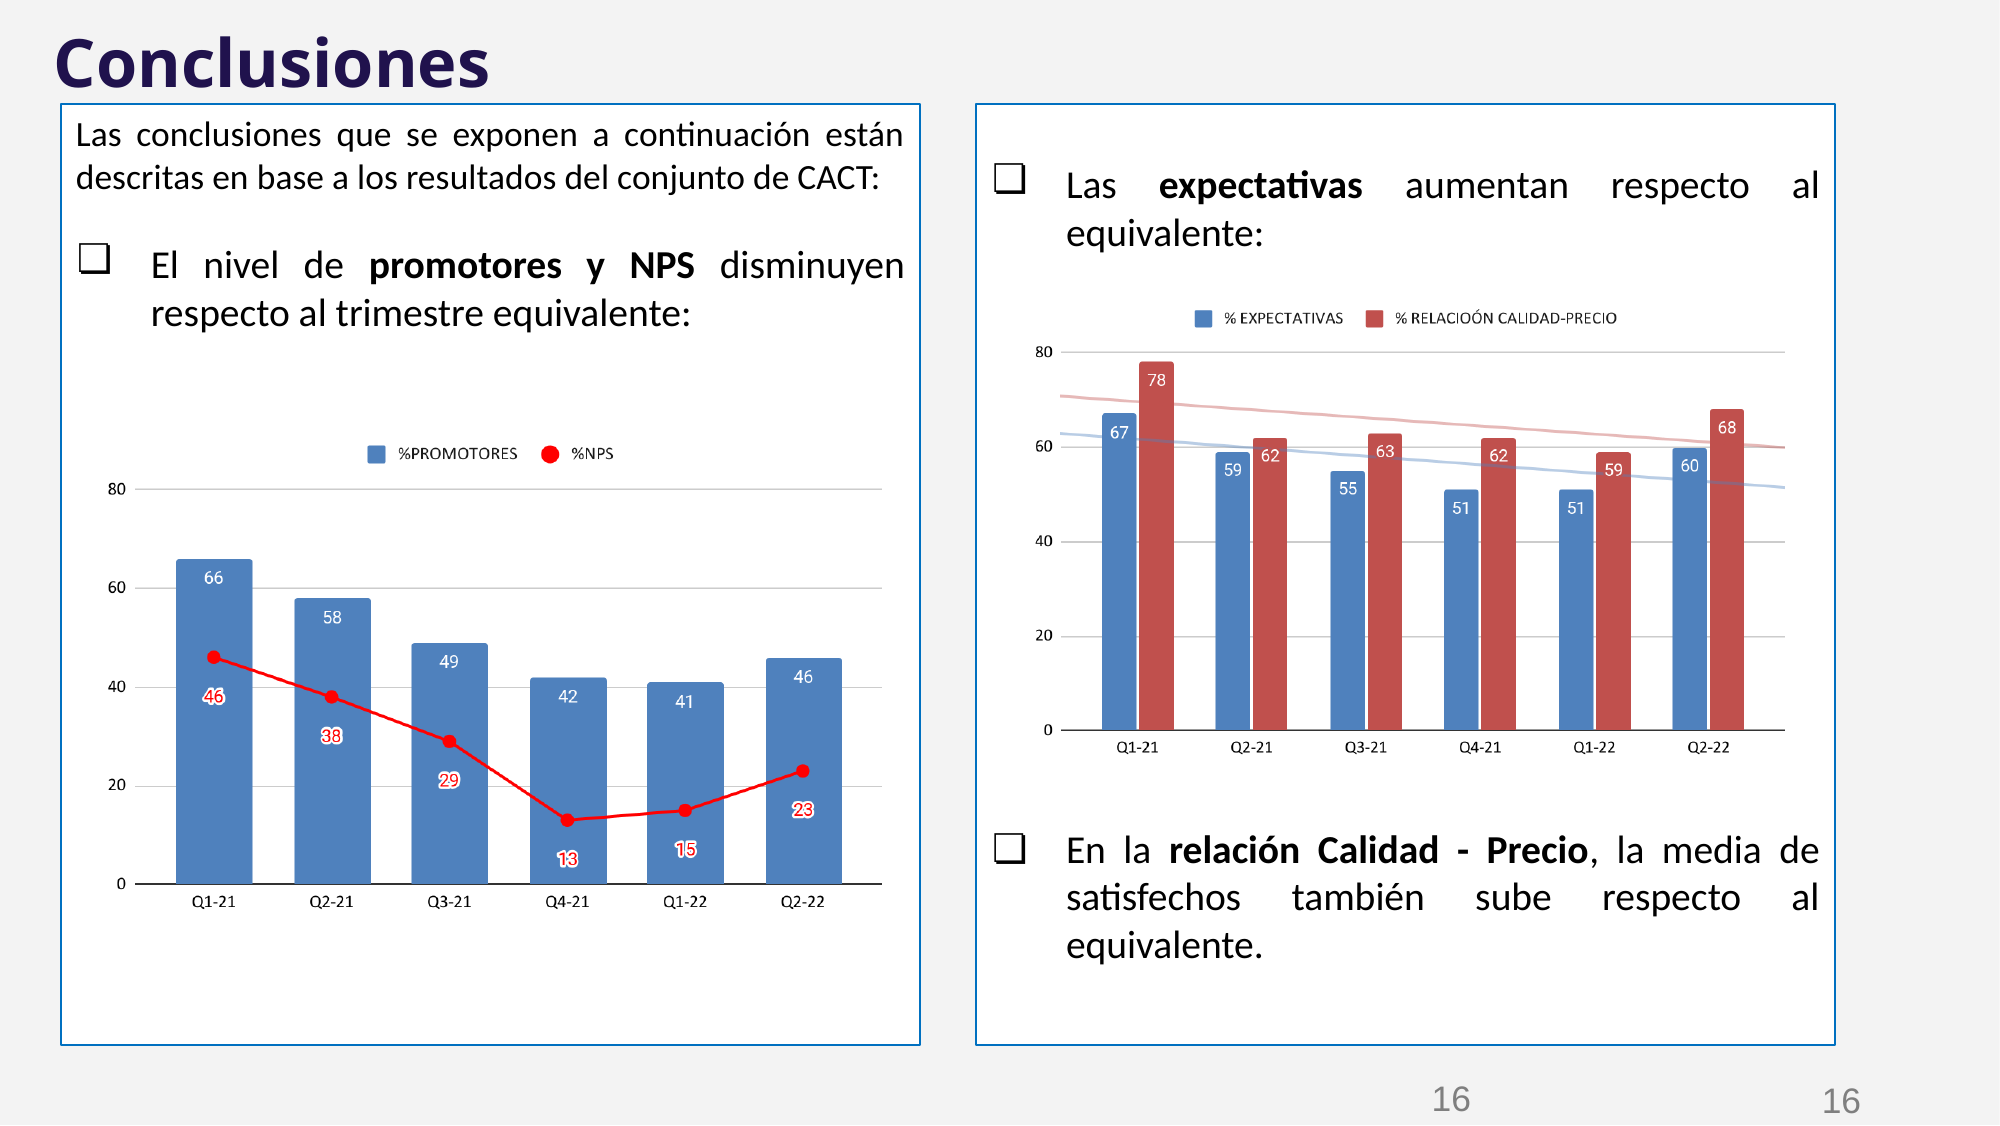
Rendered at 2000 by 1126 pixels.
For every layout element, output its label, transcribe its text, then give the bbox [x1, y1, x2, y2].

text_box Conclusiones [53, 0, 1946, 124]
text_box Las expectativas aumentan respecto al equivalente: En la relación Calidad - Precio, la media de satisfechos también sube respecto al equivalente. [976, 103, 1836, 1046]
picture [1001, 285, 1810, 781]
text_box <number> [1413, 1067, 1881, 1126]
text_box Las conclusiones que se exponen a continuación están descritas en base a los resultados del conjunto de CACT: El nivel de promotores y NPS disminuyen respecto al trimestre equivalente: [60, 103, 920, 1046]
picture [72, 419, 908, 937]
